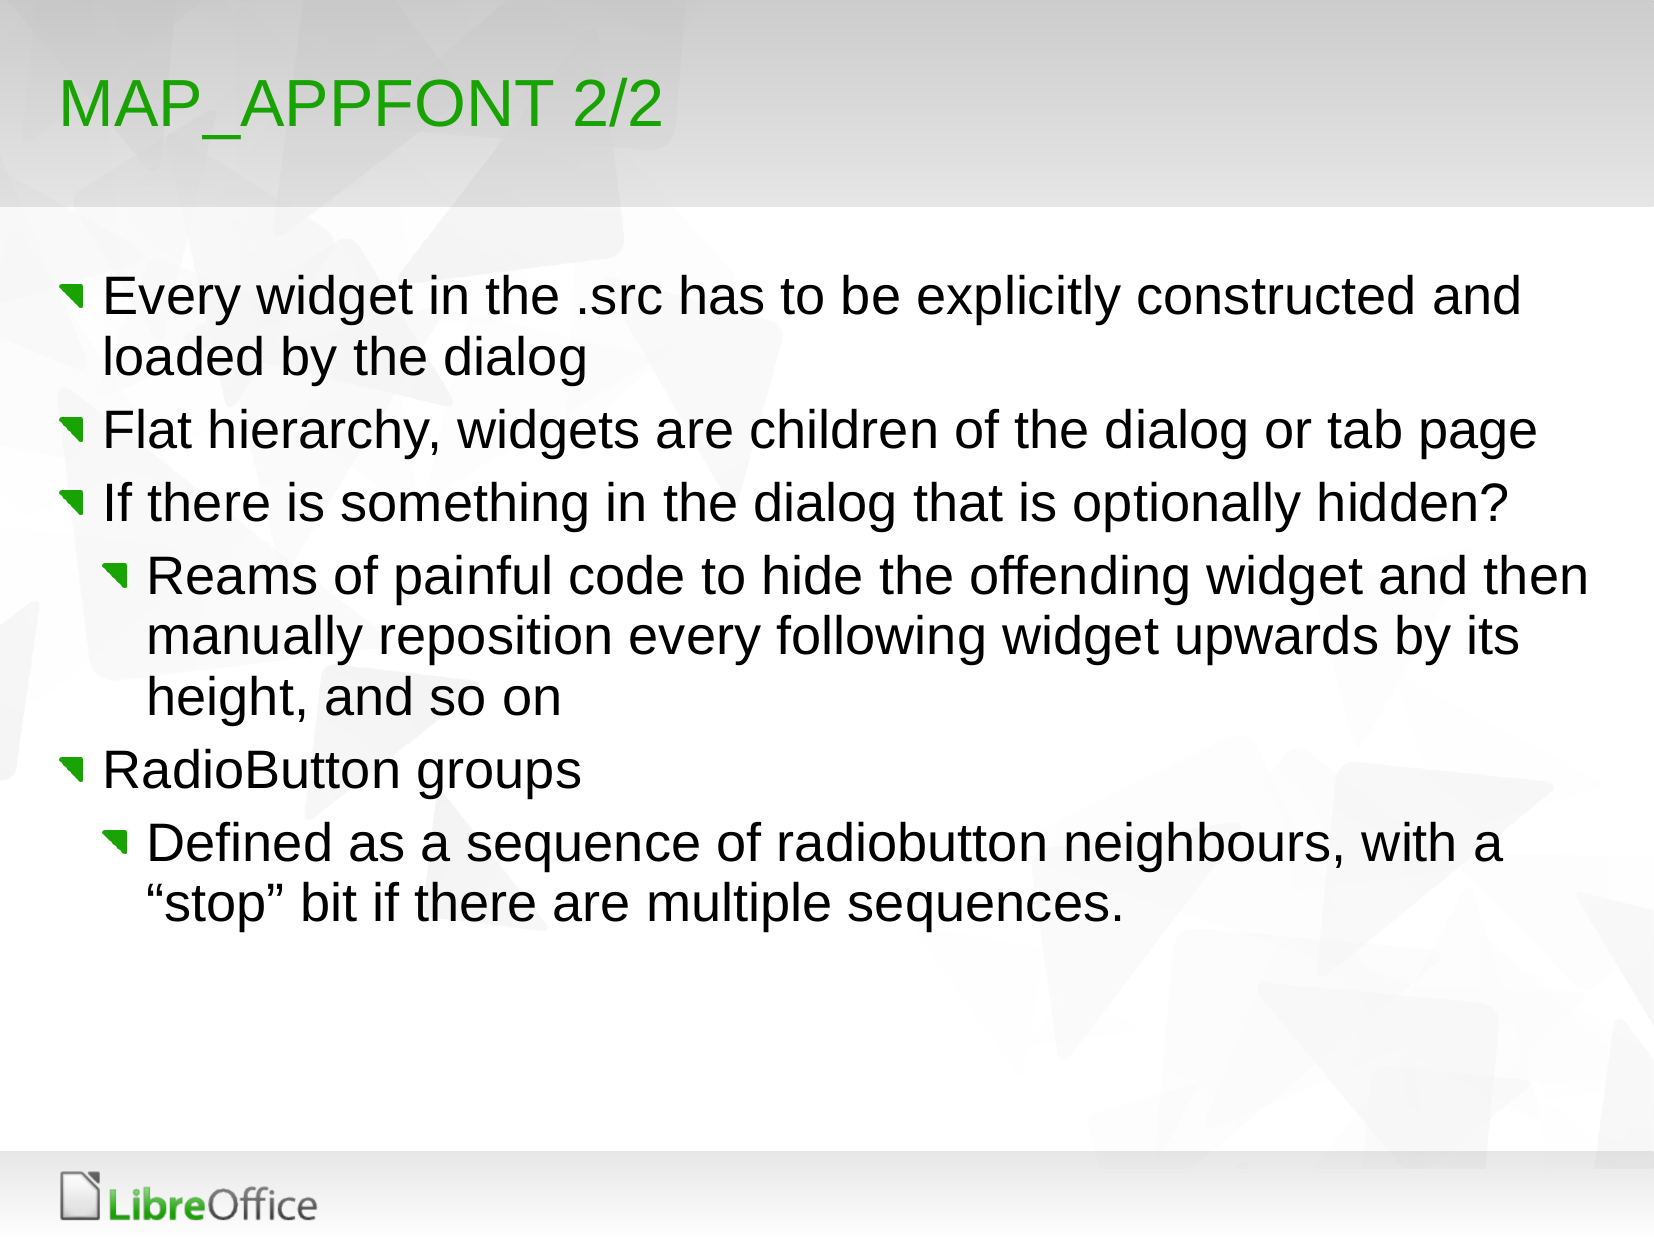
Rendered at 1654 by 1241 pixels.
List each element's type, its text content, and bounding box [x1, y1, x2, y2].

picture [0, 0, 783, 931]
title MAP_APPFONT 2/2 [59, 29, 1595, 178]
list Every widget in the .src has to be explicitly constructed and loaded by the dialog Flat hierarchy, widgets are children of the dialog or tab page If there is something in the dialog that is optionally hidden? Reams of painful code to hide the offending widget and then manually reposition every following widget upwards by its height, and so on RadioButton groups Defined as a sequence of radiobutton neighbours, with a “stop” bit if there are multiple sequences. [59, 265, 1595, 1114]
picture [915, 548, 1654, 1169]
picture [41, 1152, 337, 1240]
